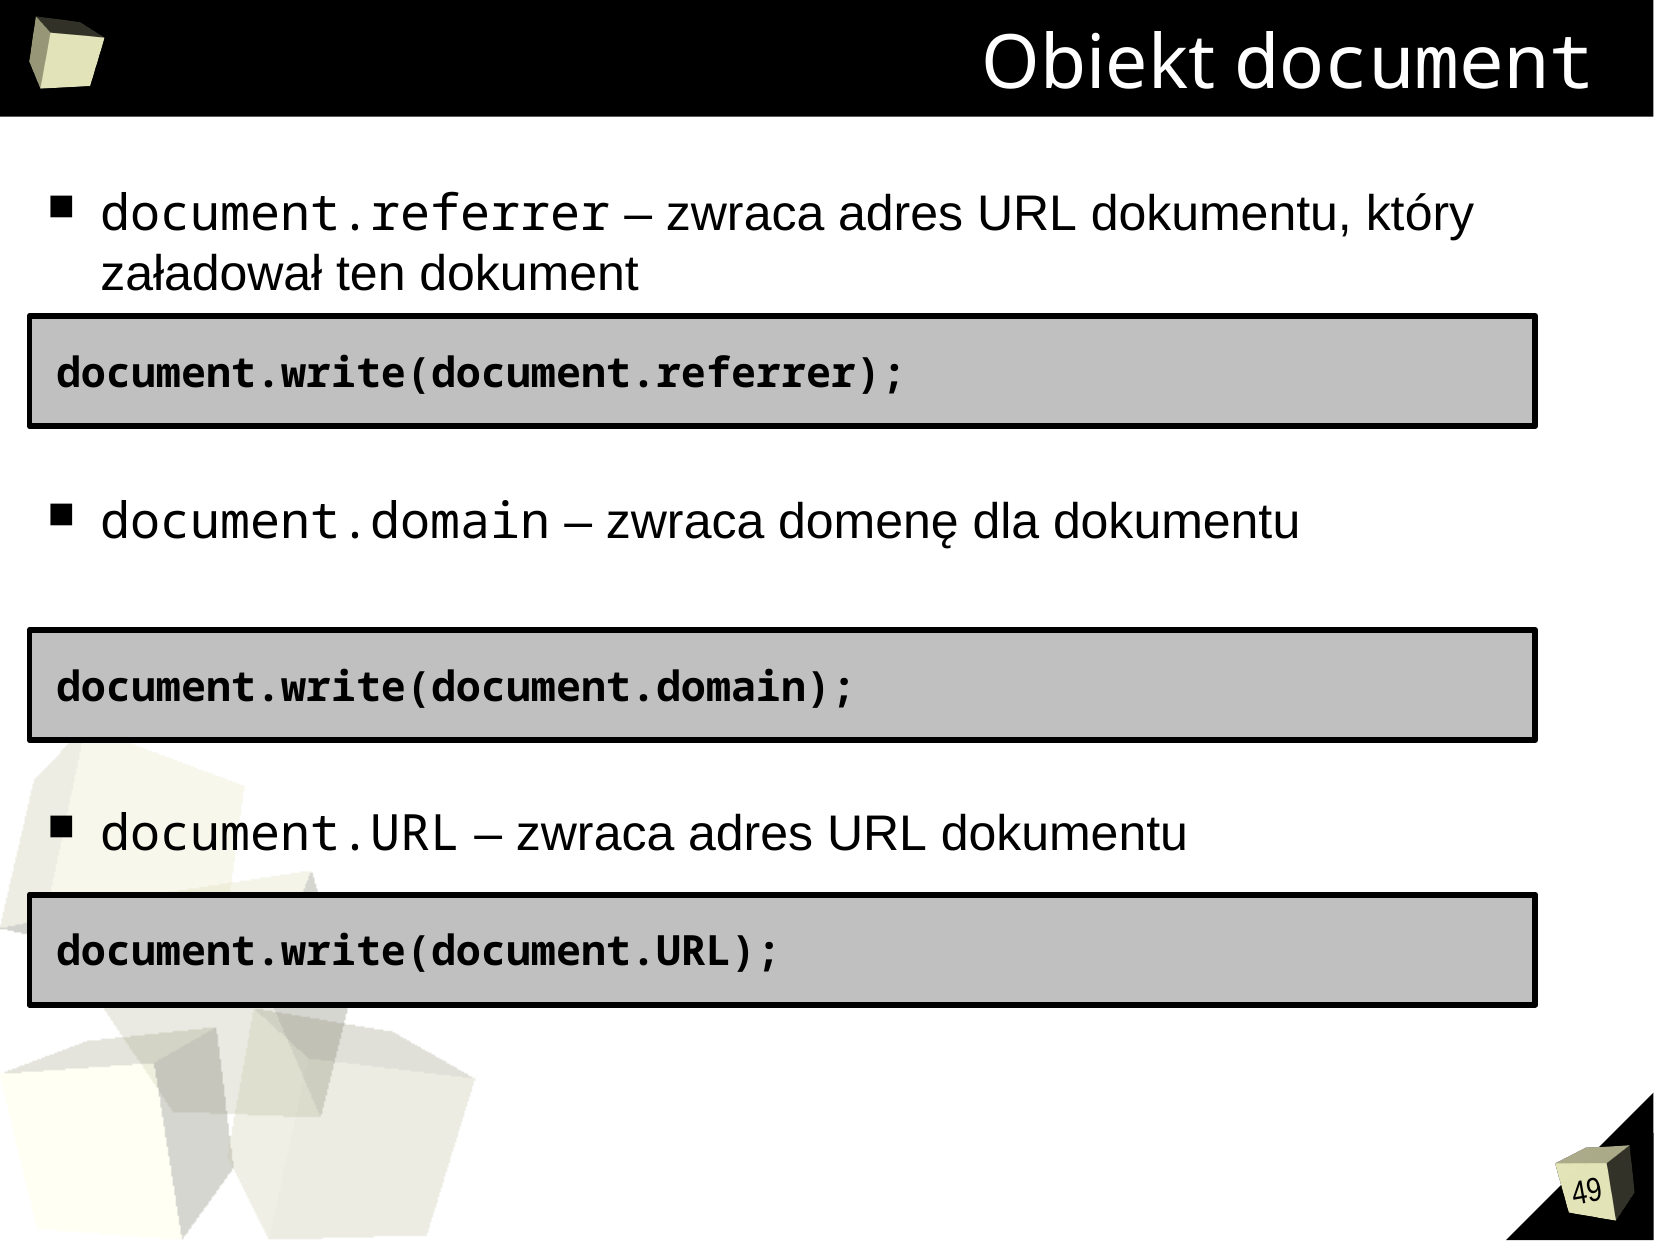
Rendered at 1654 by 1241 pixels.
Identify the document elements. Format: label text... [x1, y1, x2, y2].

title Obiekt document [118, 0, 1595, 119]
text_box document.write(document.referrer); [29, 315, 1536, 426]
text_box document.write(document.URL); [29, 894, 1536, 1004]
text_box document.write(document.domain); [29, 629, 1536, 740]
list document.URL – zwraca adres URL dokumentu [29, 797, 1597, 886]
picture [0, 726, 477, 1241]
list document.referrer – zwraca adres URL dokumentu, który załadował ten dokument [29, 177, 1597, 294]
list document.domain – zwraca domenę dla dokumentu [29, 485, 1597, 574]
